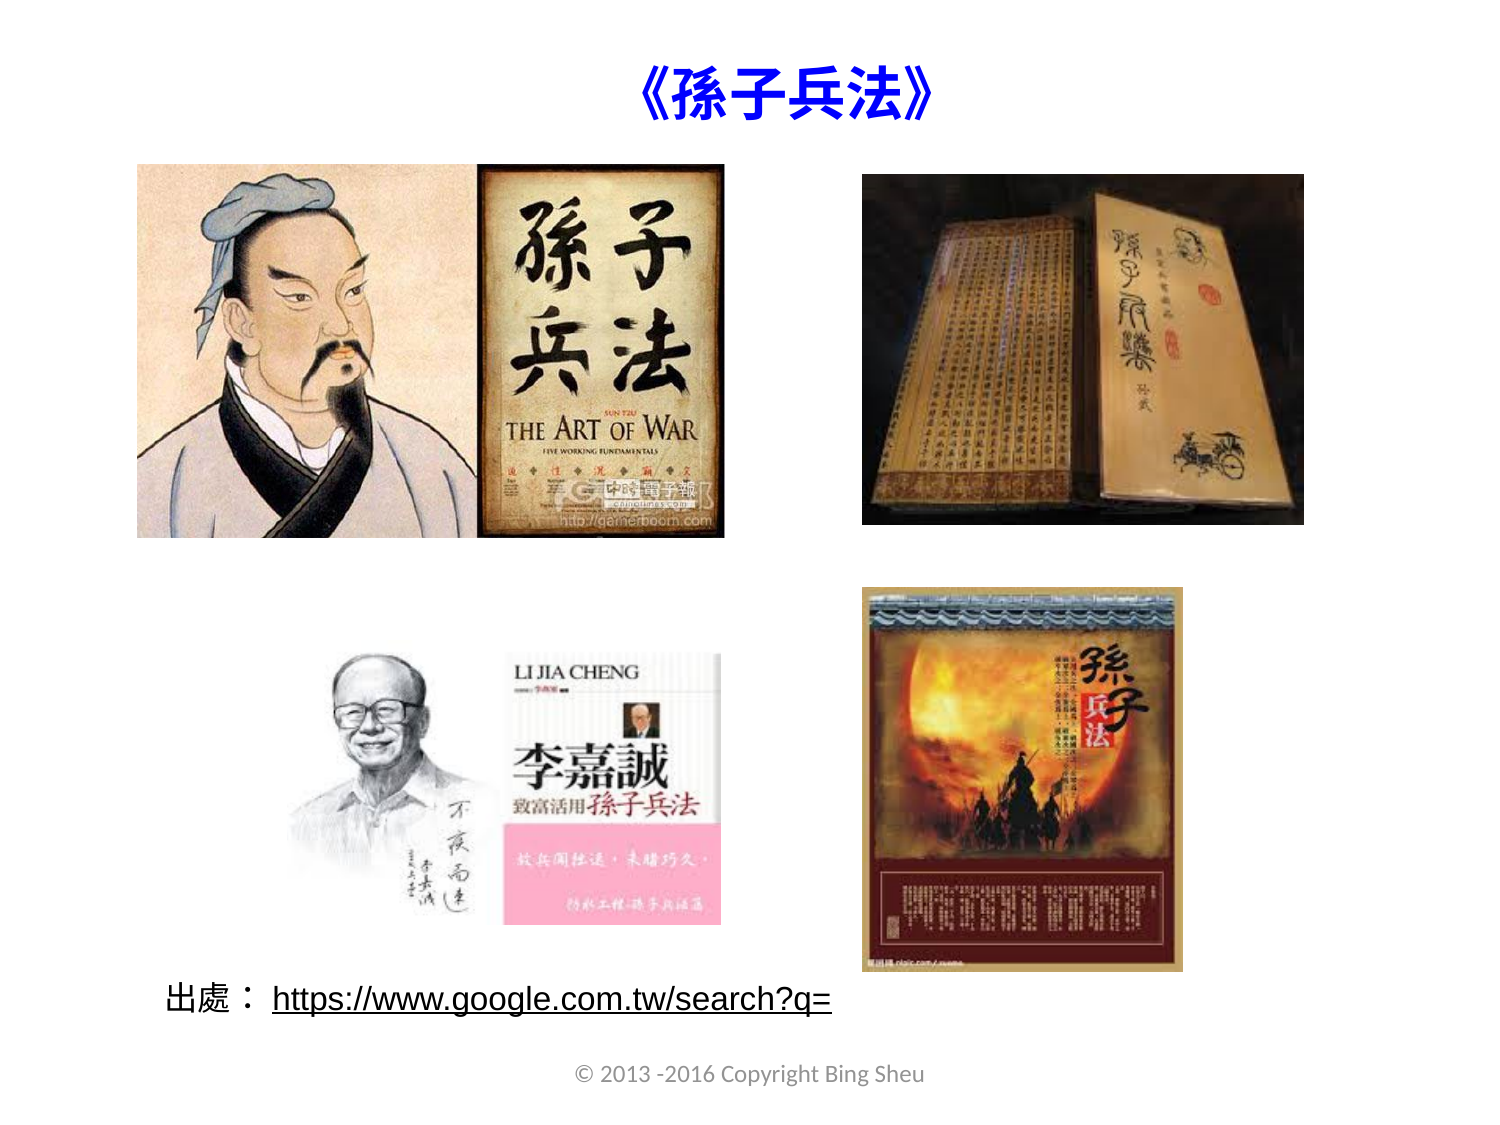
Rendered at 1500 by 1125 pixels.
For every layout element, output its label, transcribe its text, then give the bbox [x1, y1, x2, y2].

text_box 《孫子兵法》 [187, 50, 1388, 135]
text_box 出處：https://www.google.com.tw/search?q= [149, 969, 1025, 1025]
picture [862, 174, 1304, 525]
picture [862, 587, 1183, 972]
picture [287, 640, 721, 925]
picture [137, 164, 725, 538]
footer © 2013 -2016 Copyright Bing Sheu [512, 1042, 988, 1103]
